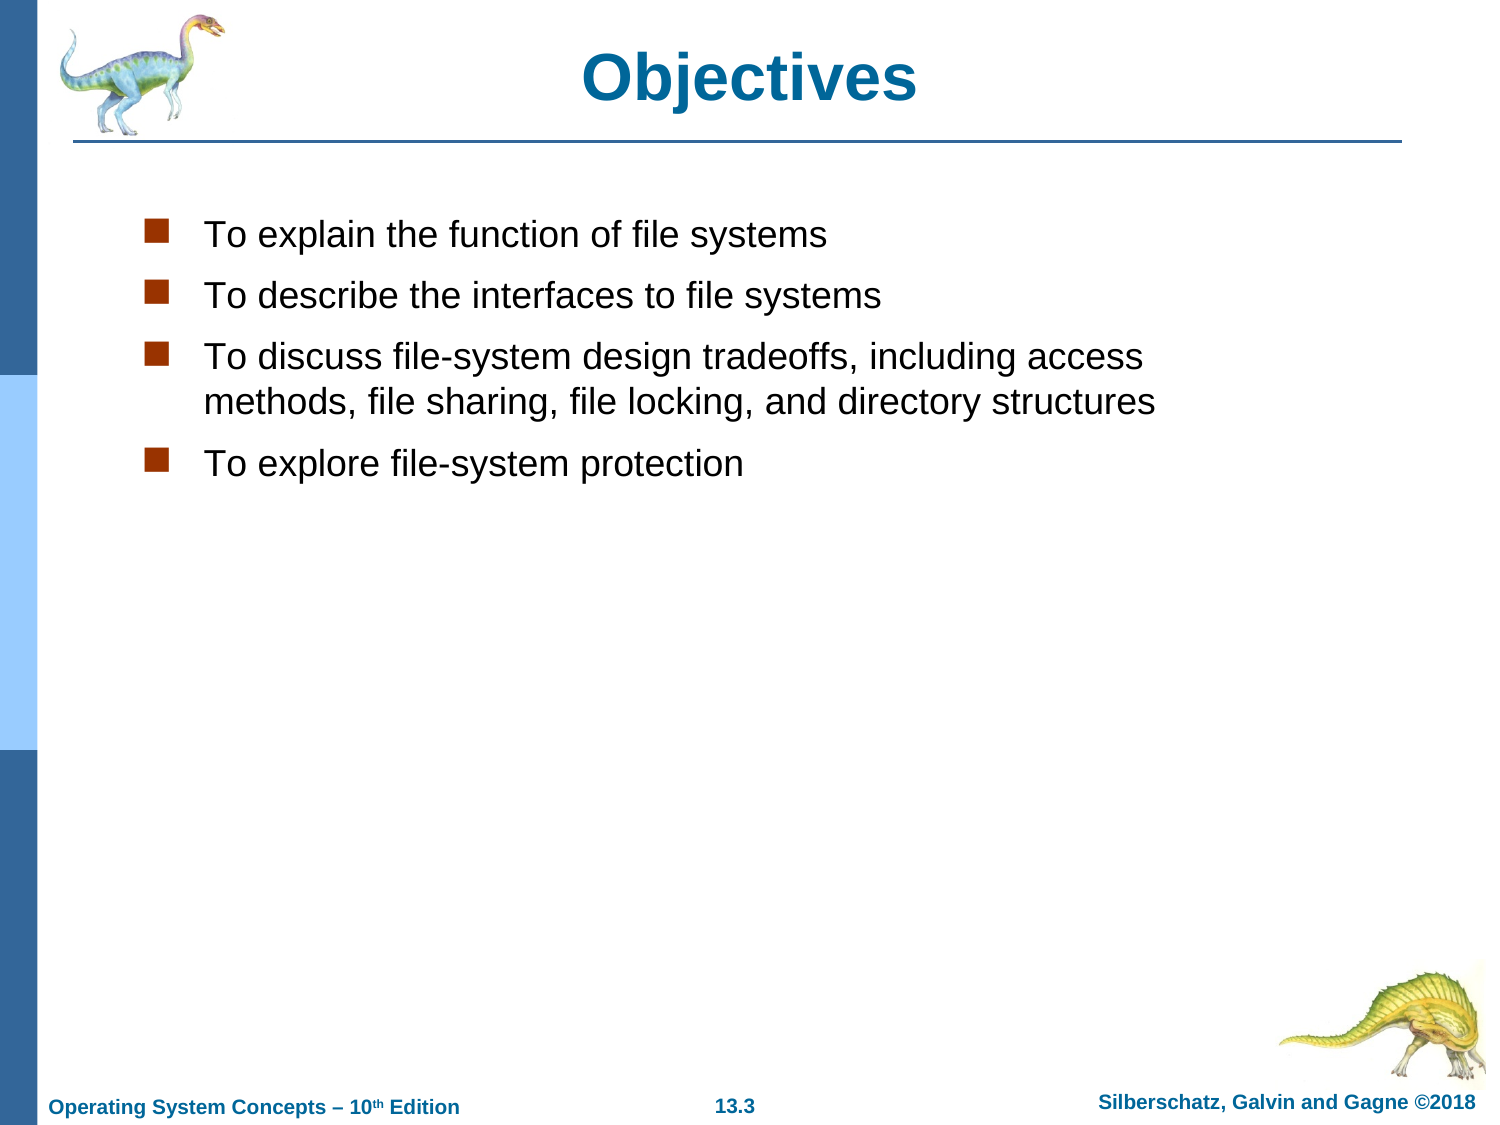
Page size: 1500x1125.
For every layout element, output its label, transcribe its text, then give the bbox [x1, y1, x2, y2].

picture [1275, 959, 1486, 1090]
picture [46, 0, 243, 149]
title Objectives [75, 27, 1426, 122]
list To explain the function of file systems To describe the interfaces to file systems To discuss file-system design tradeoffs, including access methods, file sharing, file locking, and directory structures To explore file-system protection [132, 202, 1235, 946]
picture [1415, 1094, 1423, 1099]
